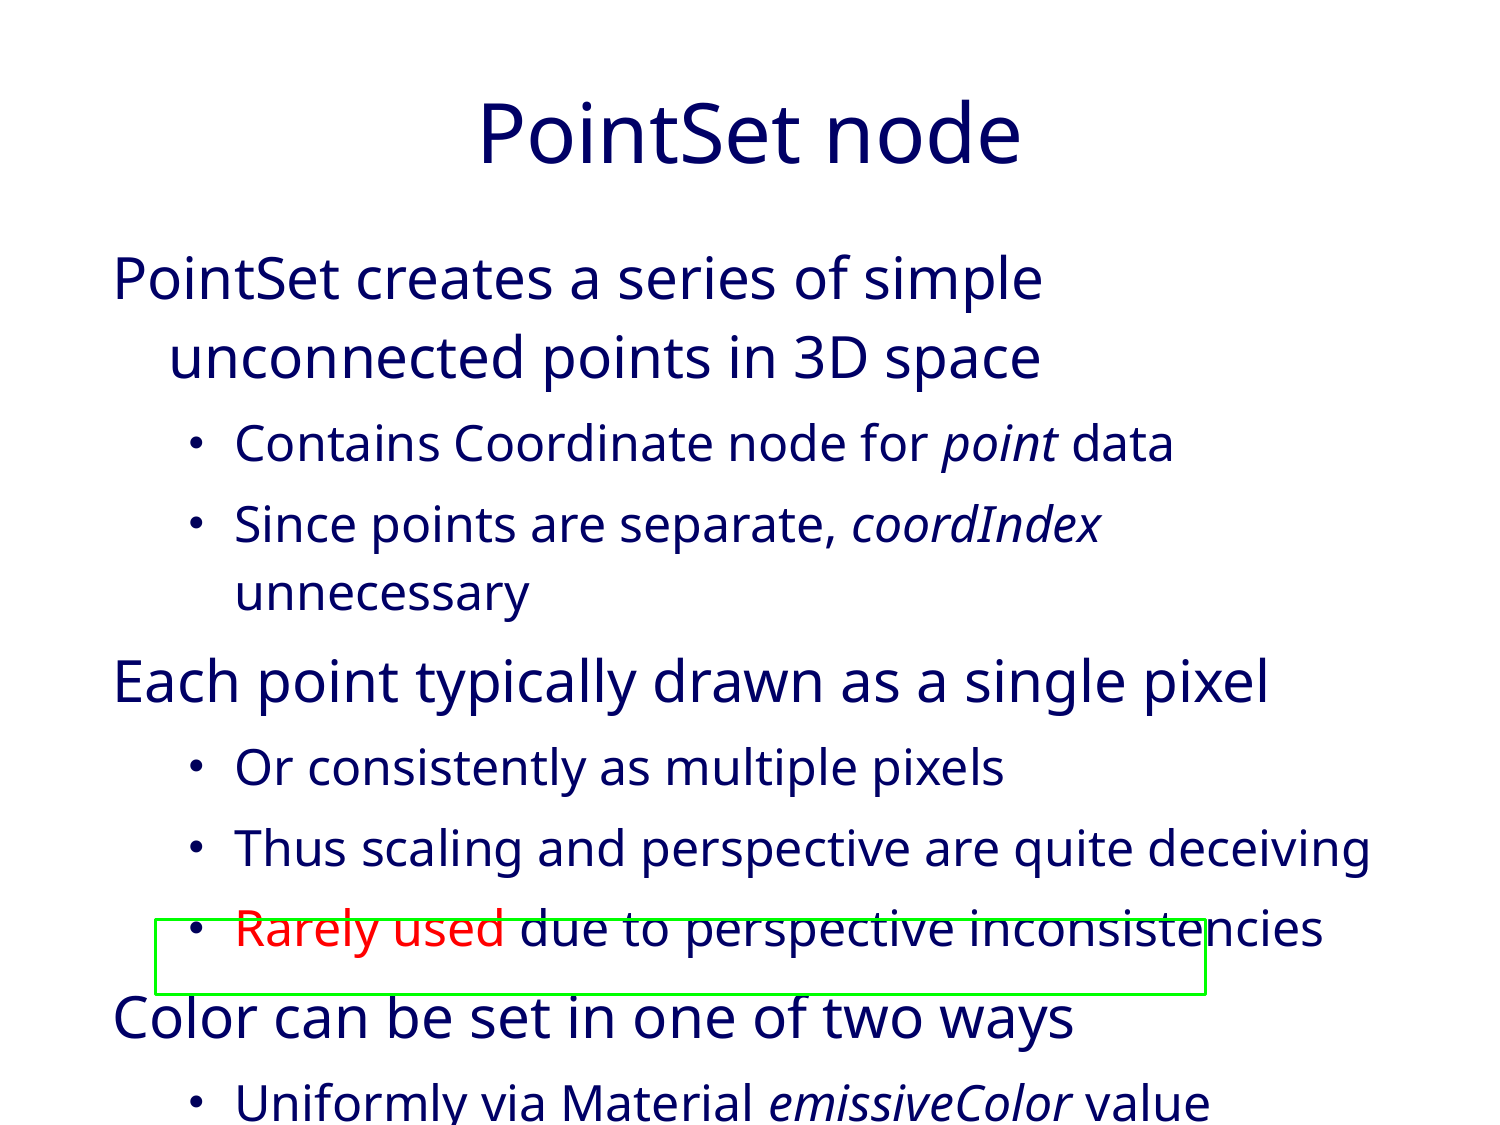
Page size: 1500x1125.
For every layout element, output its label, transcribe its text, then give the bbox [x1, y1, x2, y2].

list PointSet creates a series of simple unconnected points in 3D space Contains Coordinate node for point data Since points are separate, coordIndex unnecessary Each point typically drawn as a single pixel Or consistently as multiple pixels Thus scaling and perspective are quite deceiving Rarely used due to perspective inconsistencies Color can be set in one of two ways Uniformly via Material emissiveColor value Individually via contained Color/ColorRGBA node [112, 237, 1388, 1125]
title PointSet node [112, 37, 1388, 226]
